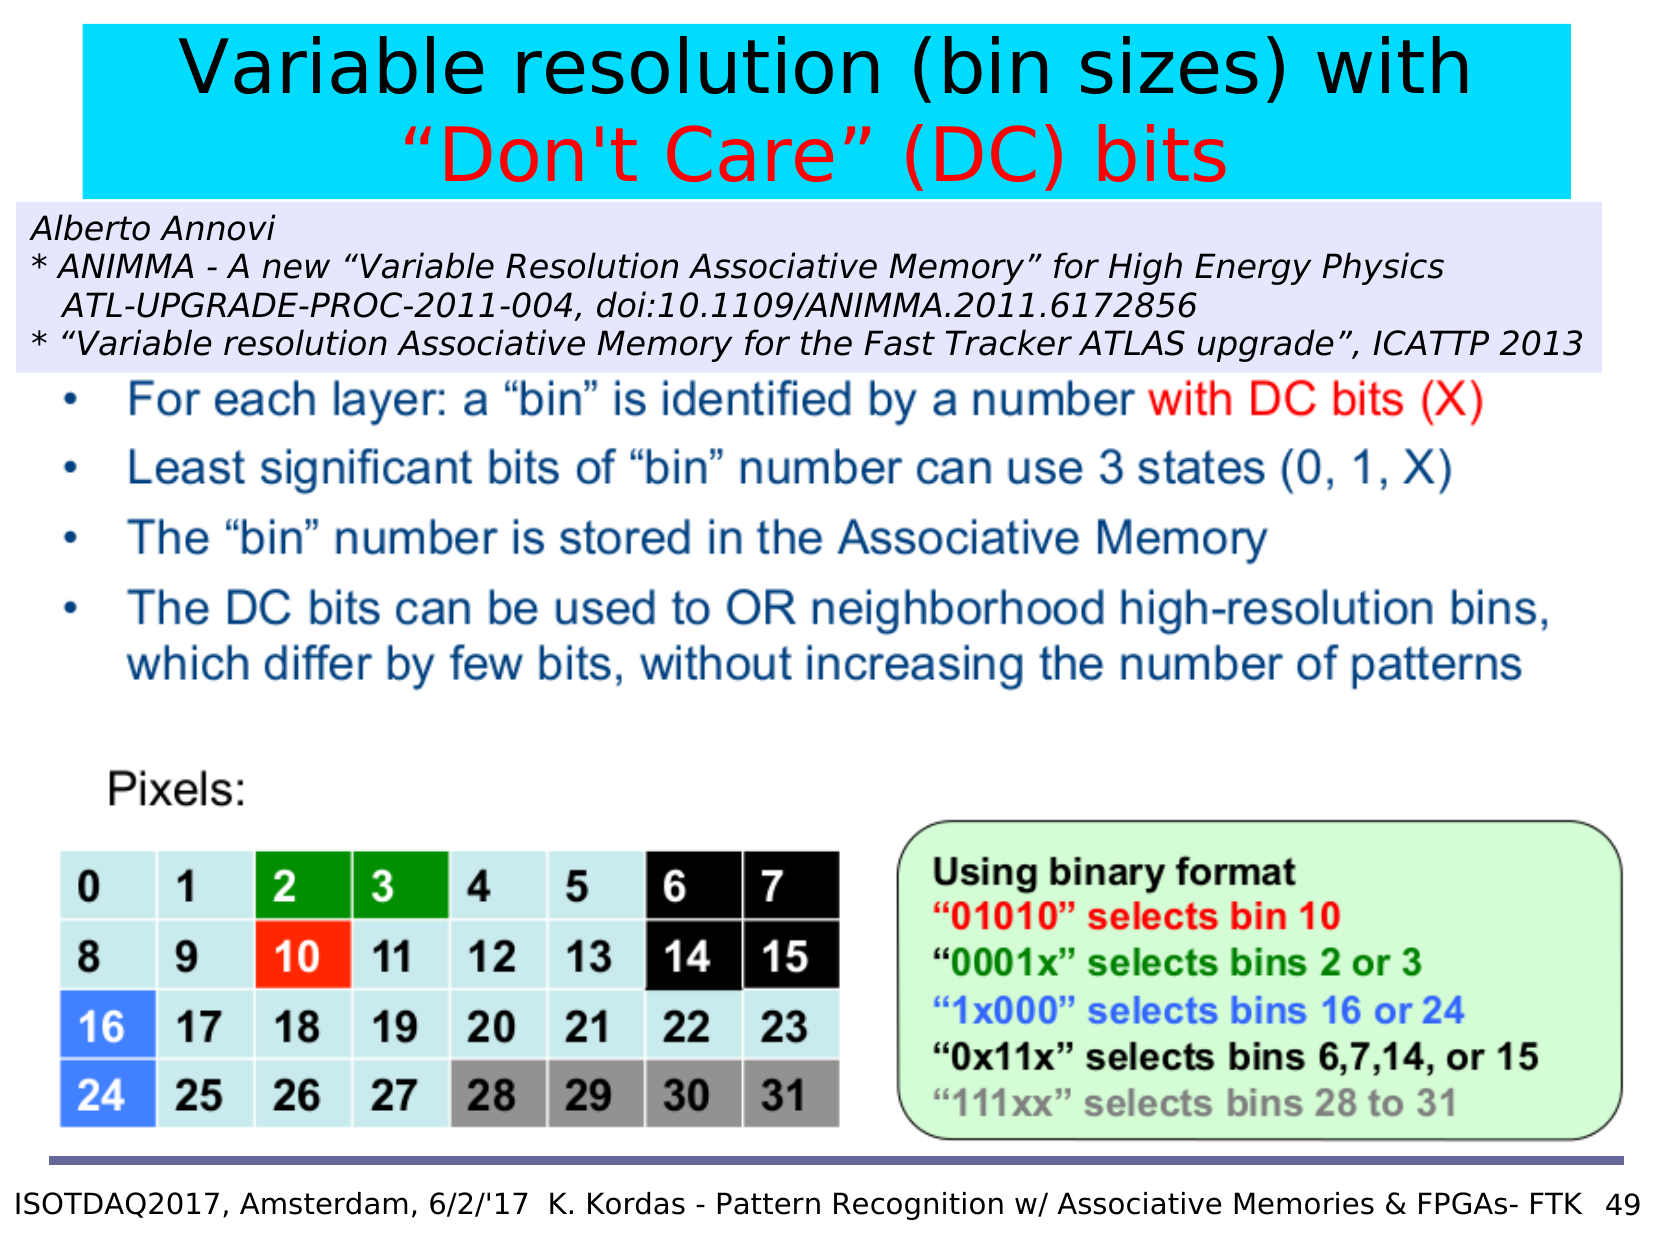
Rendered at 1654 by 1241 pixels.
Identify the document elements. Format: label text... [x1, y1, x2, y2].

text_box Alberto Annovi * ANIMMA - A new “Variable Resolution Associative Memory” for High Energy Physics ATL-UPGRADE-PROC-2011-004, doi:10.1109/ANIMMA.2011.6172856 * “Variable resolution Associative Memory for the Fast Tracker ATLAS upgrade”, ICATTP 2013 [16, 201, 1593, 373]
picture [29, 360, 1638, 1146]
title Variable resolution (bin sizes) with “Don't Care” (DC) bits [82, 23, 1571, 200]
